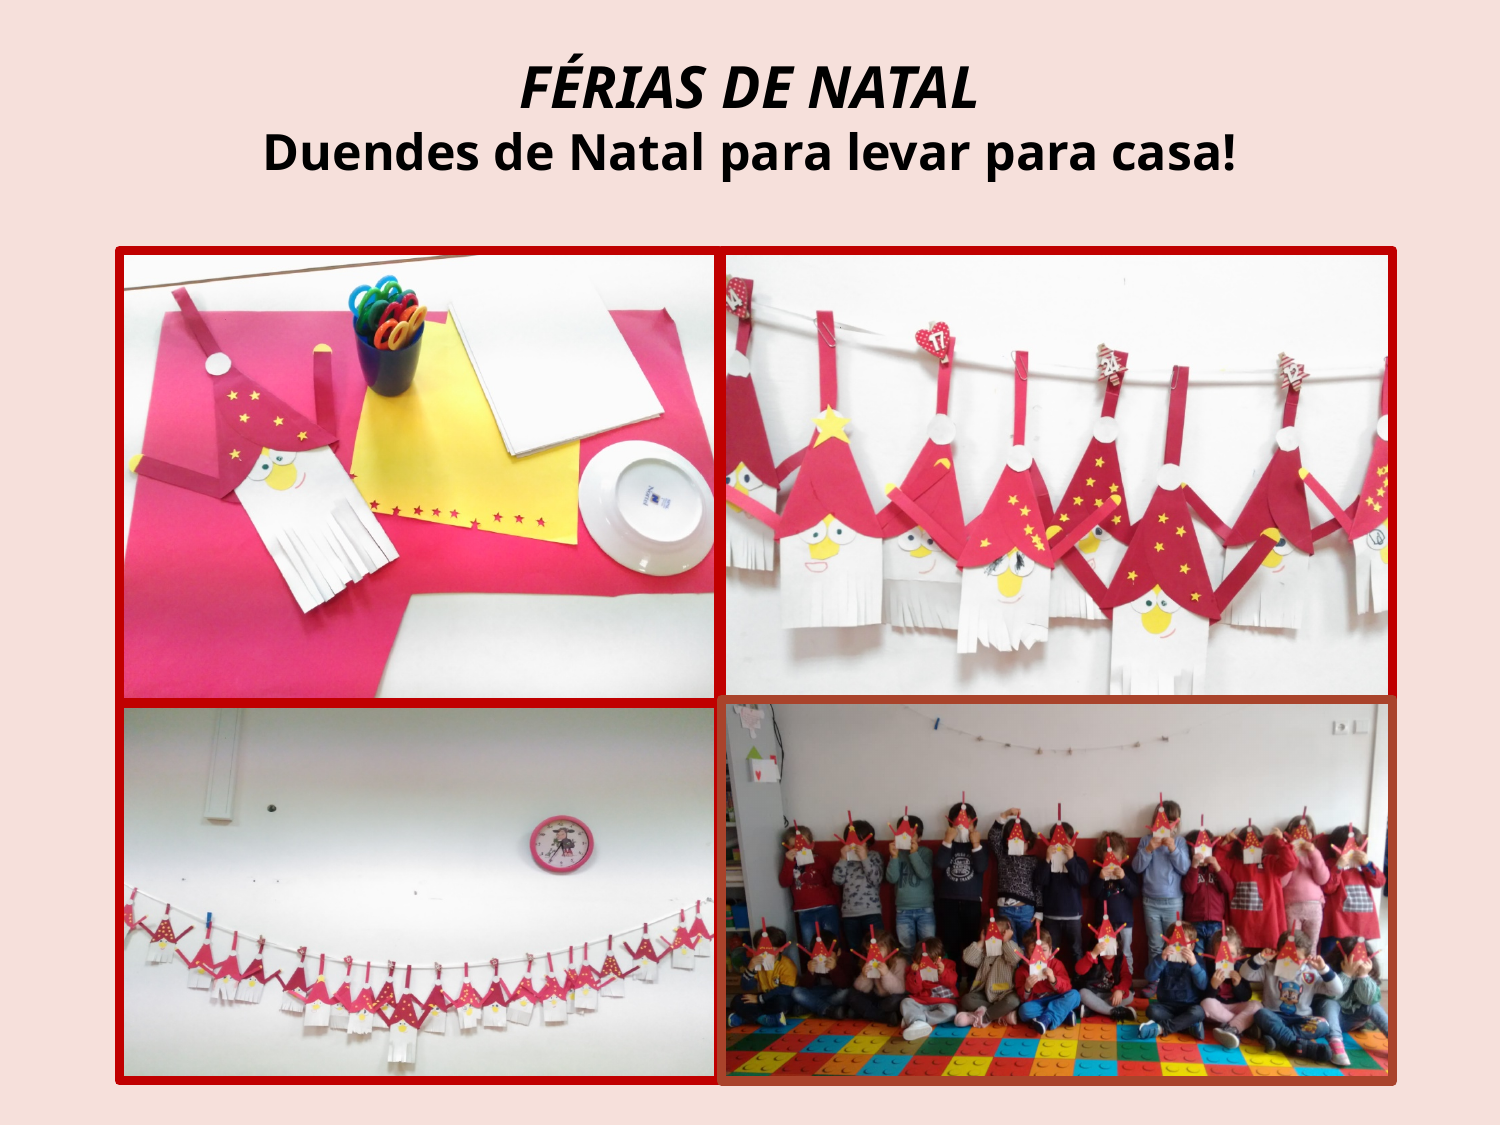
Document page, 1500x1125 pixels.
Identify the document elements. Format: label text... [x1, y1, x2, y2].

picture [726, 704, 1388, 1077]
picture [726, 255, 1388, 695]
picture [123, 255, 715, 699]
title FÉRIAS DE NATAL Duendes de Natal para levar para casa! [112, 42, 1388, 244]
picture [123, 708, 715, 1076]
